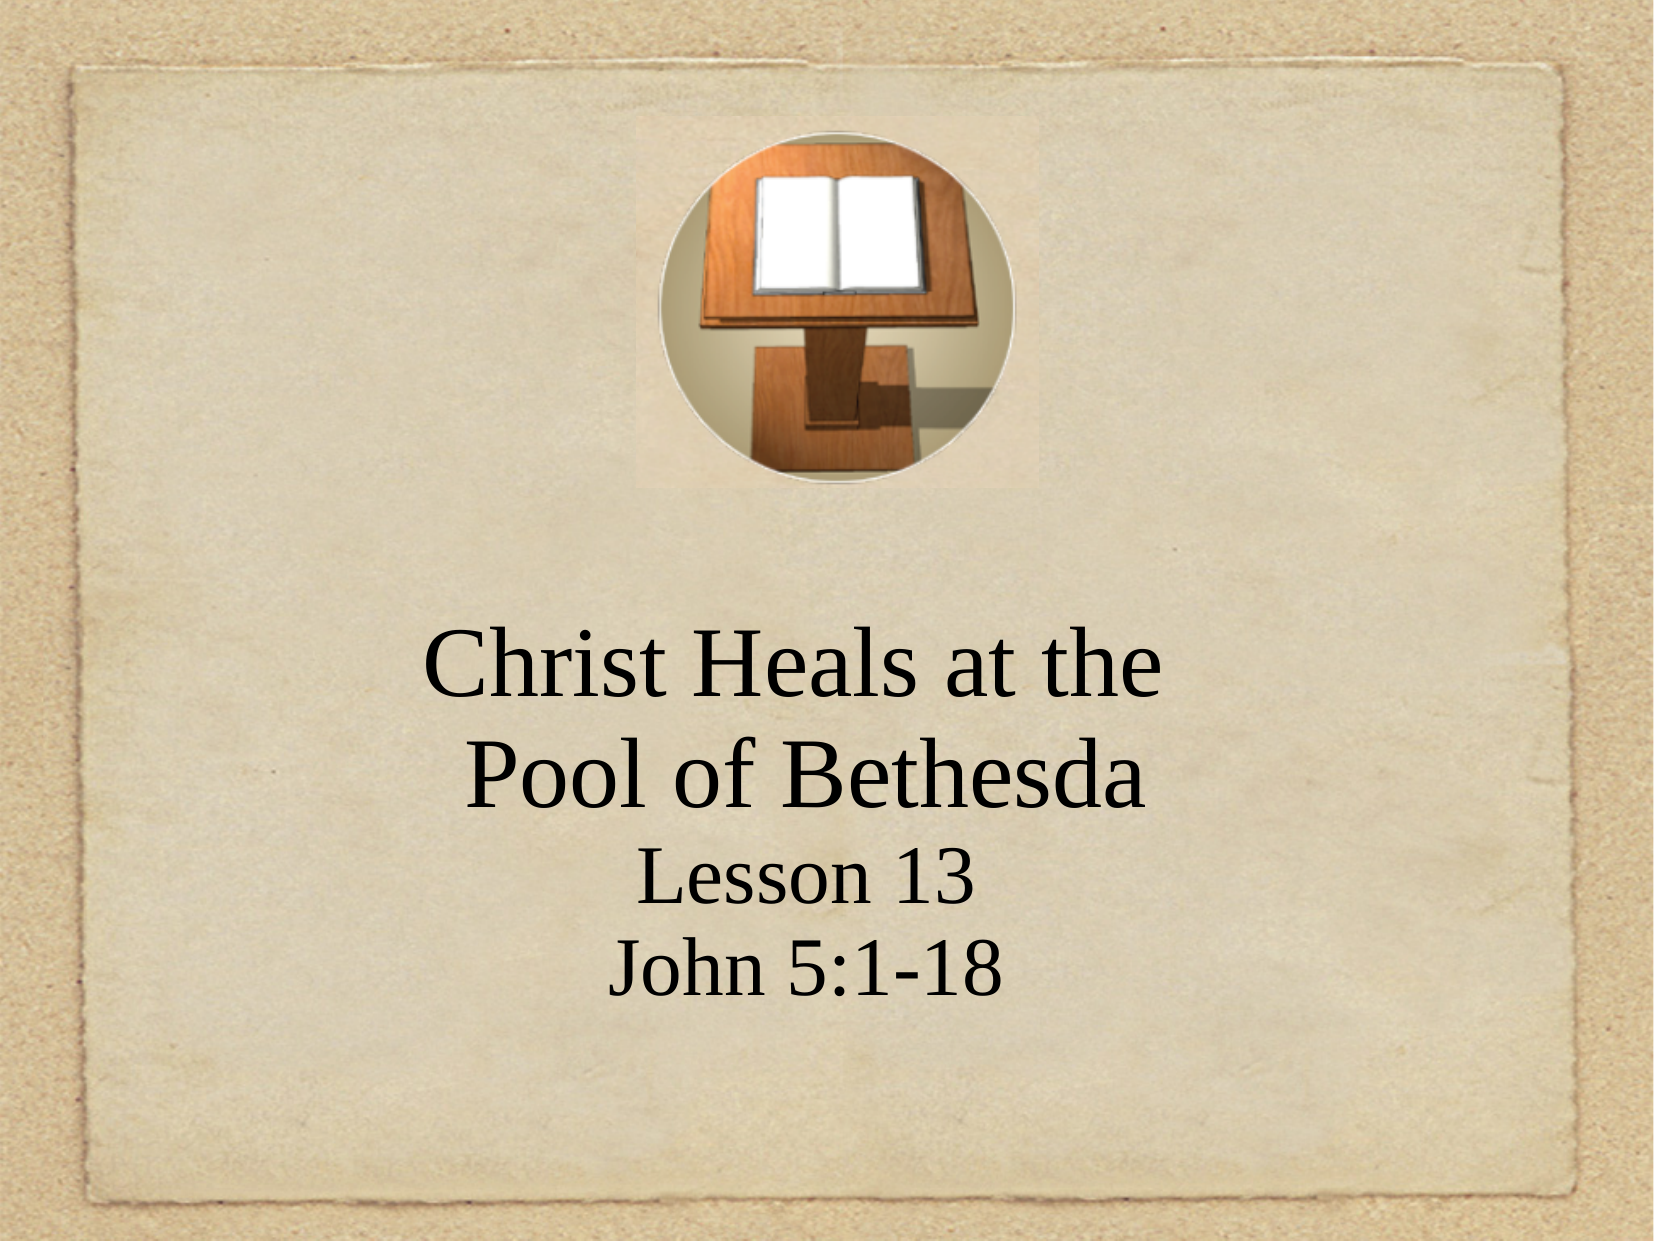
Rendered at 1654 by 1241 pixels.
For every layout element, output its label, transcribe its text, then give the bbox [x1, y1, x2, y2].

text_box Christ Heals at the Pool of Bethesda Lesson 13 John 5:1-18 [150, 600, 1463, 1207]
picture [0, 0, 1654, 1241]
